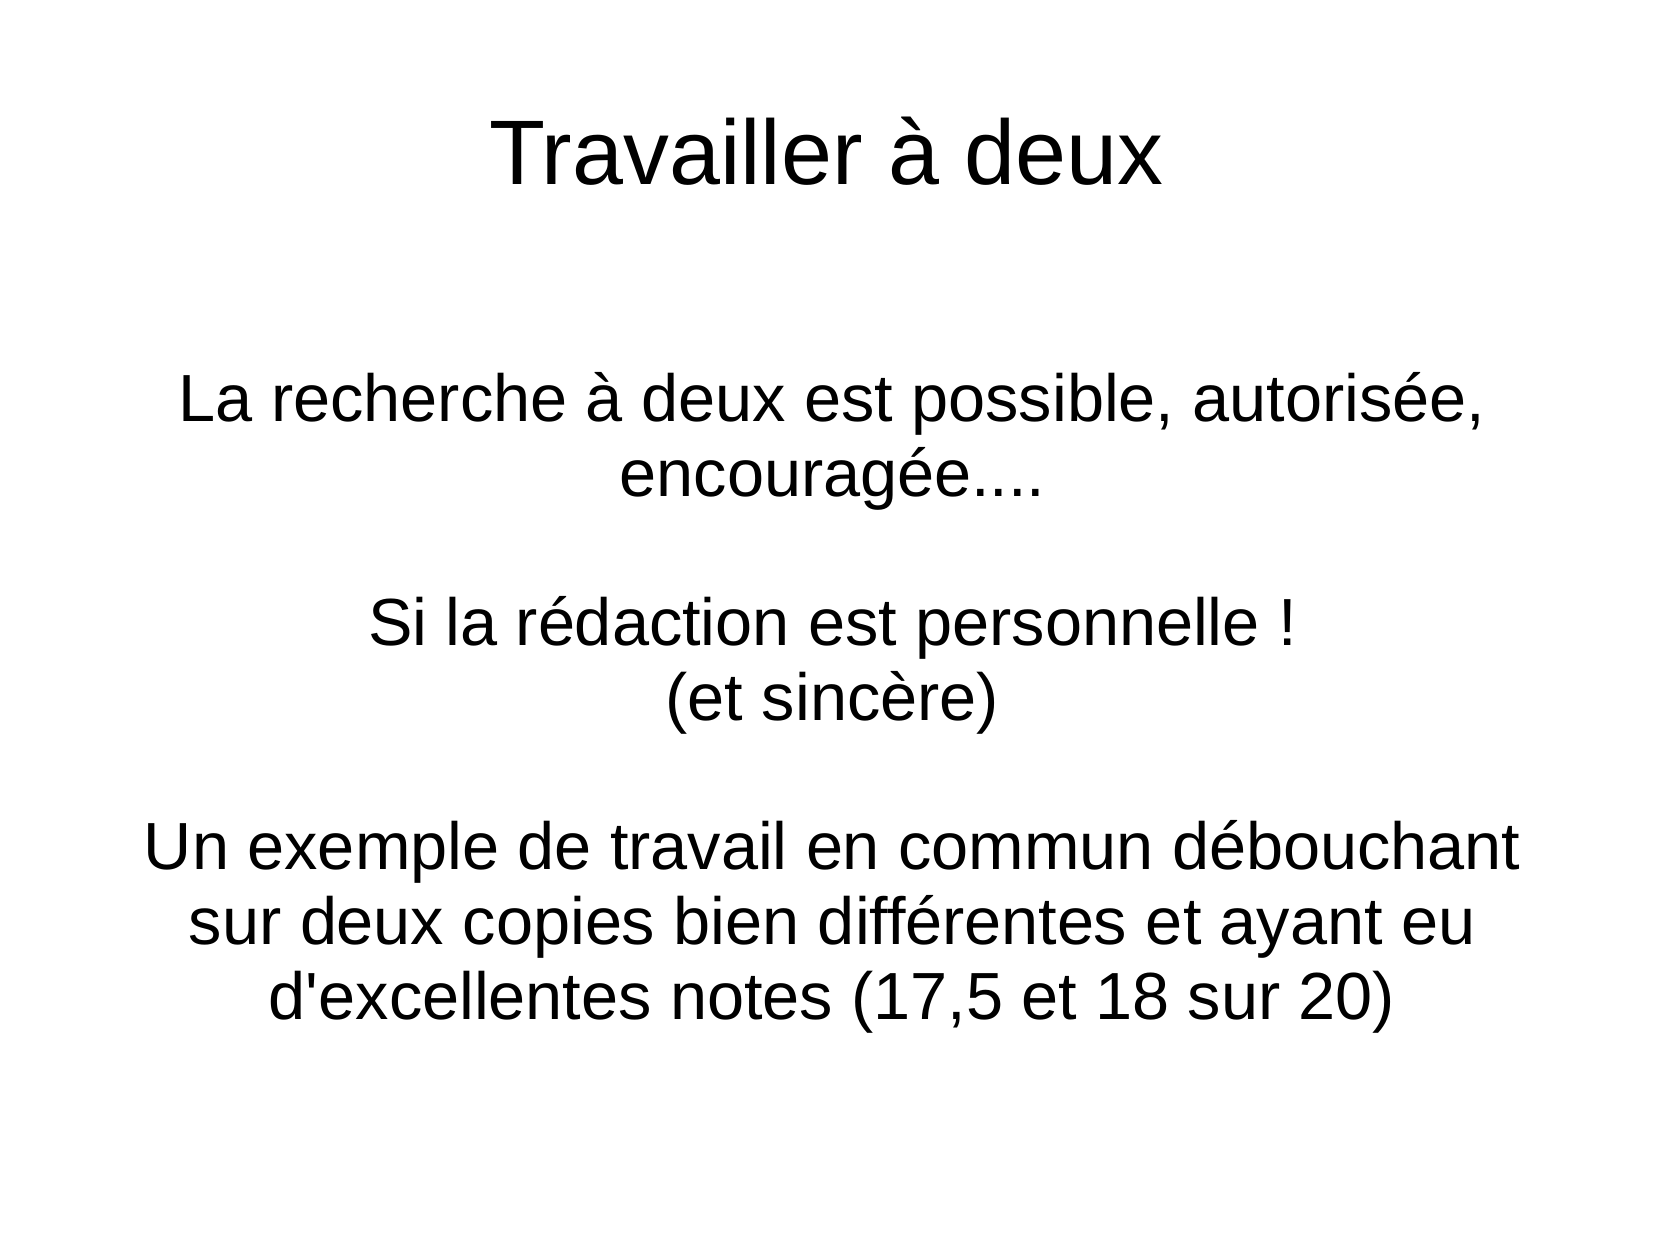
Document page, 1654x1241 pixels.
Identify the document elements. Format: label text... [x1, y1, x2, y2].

subtitle La recherche à deux est possible, autorisée, encouragée.... Si la rédaction est personnelle ! (et sincère) Un exemple de travail en commun débouchant sur deux copies bien différentes et ayant eu d'excellentes notes (17,5 et 18 sur 20) [88, 295, 1577, 1099]
title Travailler à deux [82, 56, 1571, 250]
